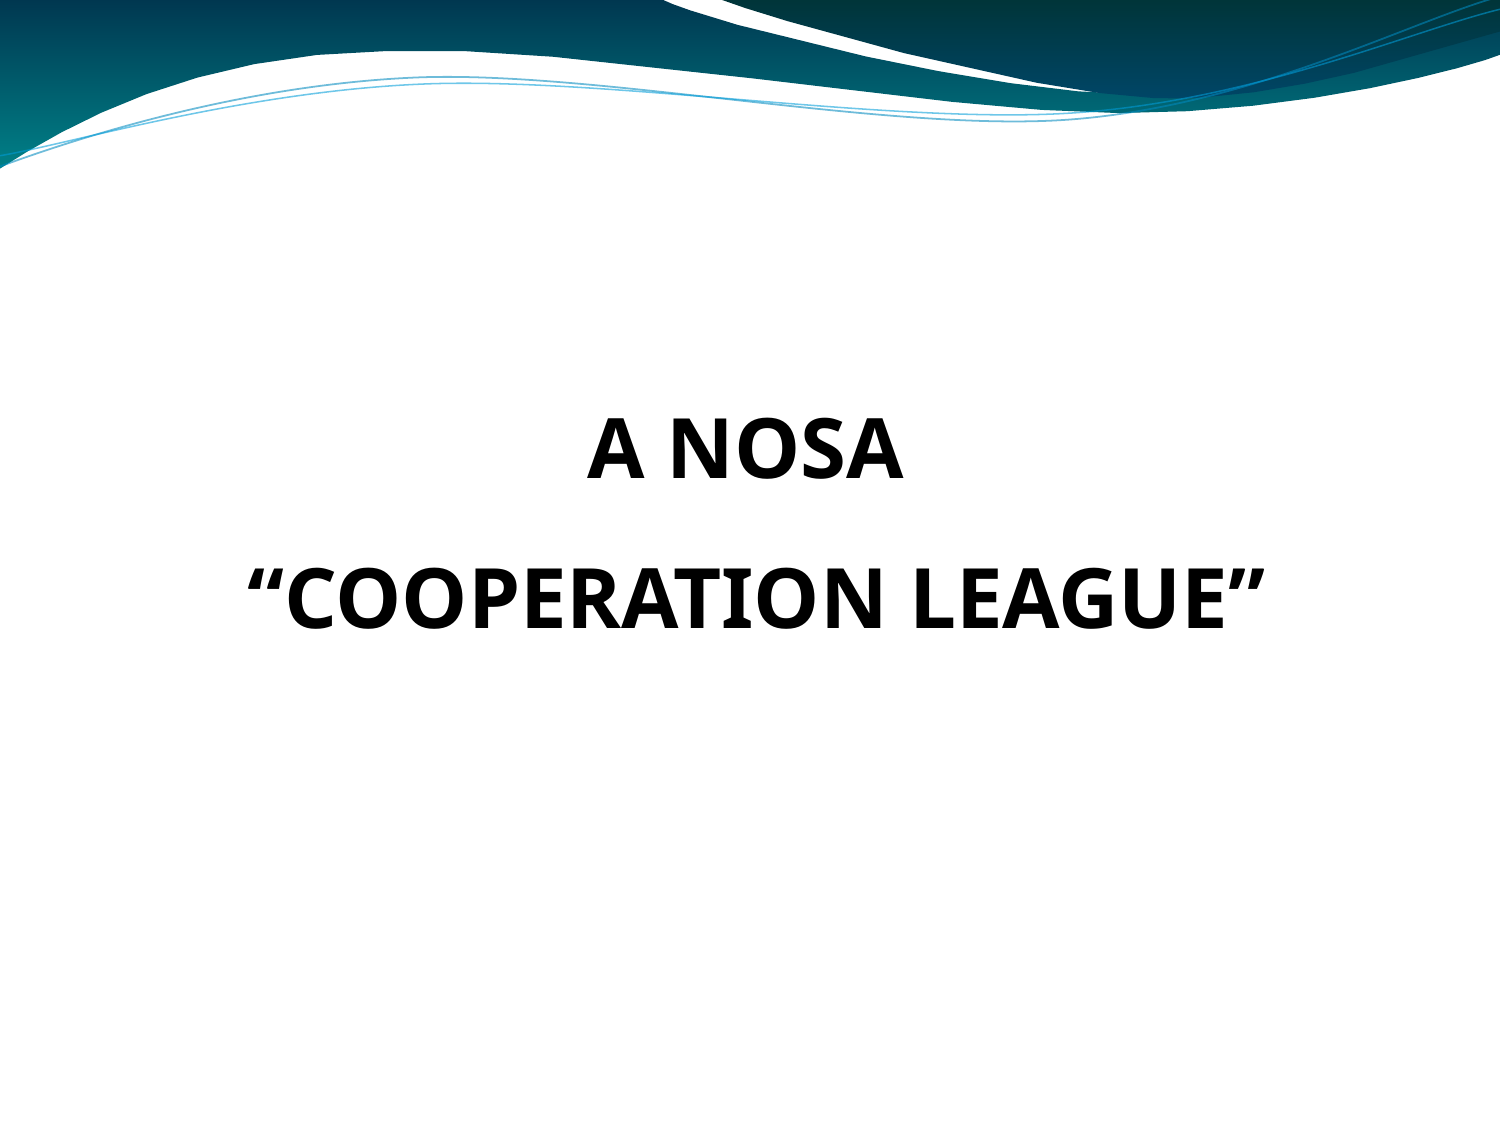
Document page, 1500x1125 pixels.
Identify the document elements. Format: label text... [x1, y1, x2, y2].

text_box A NOSA “COOPERATION LEAGUE” [41, 338, 1472, 653]
